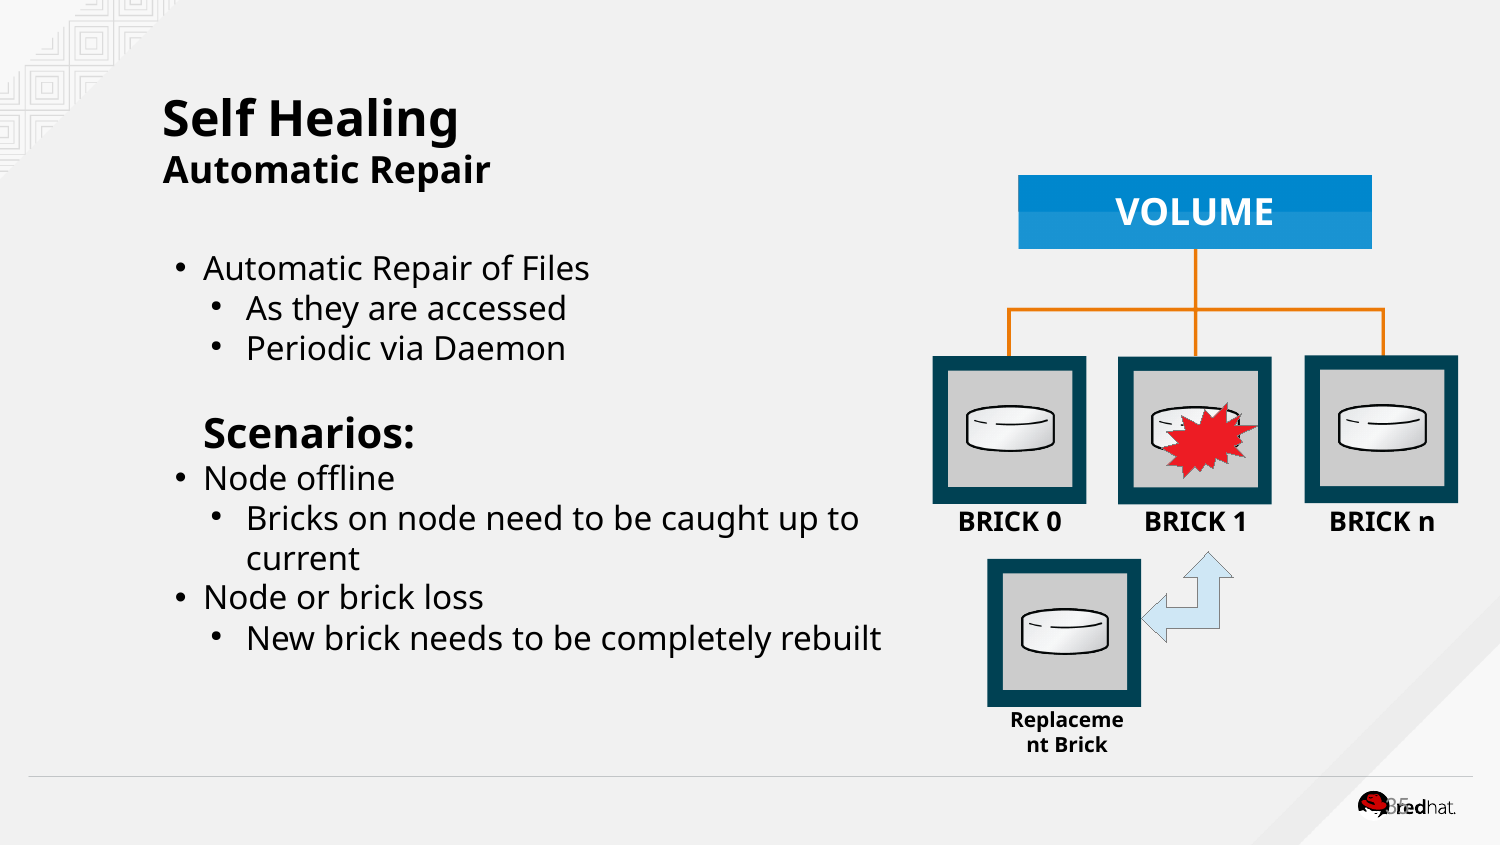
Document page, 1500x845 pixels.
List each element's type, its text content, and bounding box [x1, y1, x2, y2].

text_box [1118, 356, 1272, 505]
text_box BRICK n [1303, 502, 1461, 539]
text_box BRICK 0 [931, 502, 1088, 539]
text_box [1304, 355, 1459, 504]
picture [0, 0, 1500, 845]
text_box Replacement Brick [988, 713, 1146, 750]
text_box BRICK 1 [1117, 502, 1275, 539]
slide_number <number> [1074, 782, 1425, 827]
text_box [987, 551, 1234, 707]
text_box [932, 356, 1087, 504]
text_box VOLUME [1018, 179, 1372, 242]
text_box Automatic Repair of Files As they are accessed Periodic via Daemon Scenarios: Node offline Bricks on node need to be caught up to current Node or brick loss New brick needs to be completely rebuilt [159, 239, 910, 743]
text_box Self Healing Automatic Repair [147, 78, 1407, 200]
